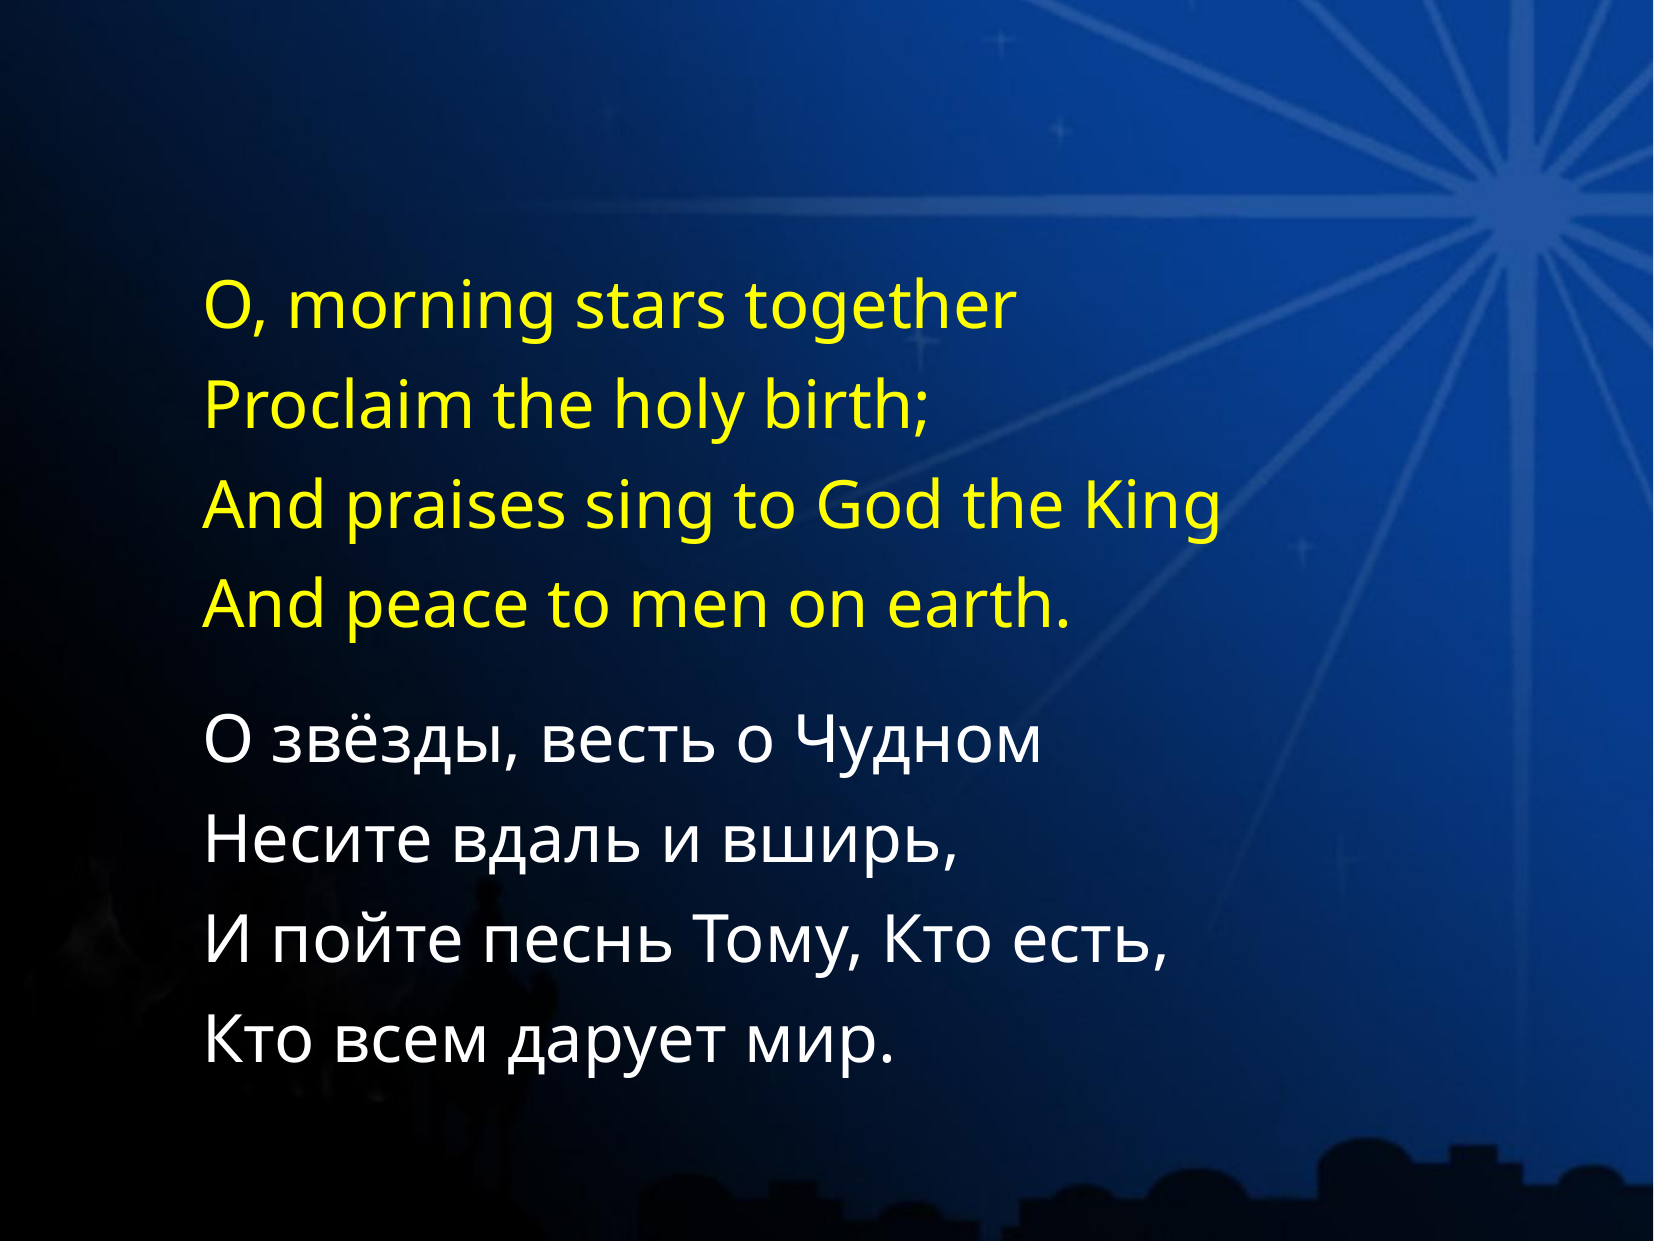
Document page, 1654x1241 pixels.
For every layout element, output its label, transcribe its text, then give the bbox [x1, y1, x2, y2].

text_box O, morning stars together Proclaim the holy birth; And praises sing to God the King And peace to men on earth. [75, 150, 1576, 638]
text_box О звёзды, весть о Чудном Несите вдаль и вширь, И пойте песнь Тому, Кто есть, Кто всем дарует мир. [75, 675, 1576, 1163]
picture [0, 0, 1654, 1241]
